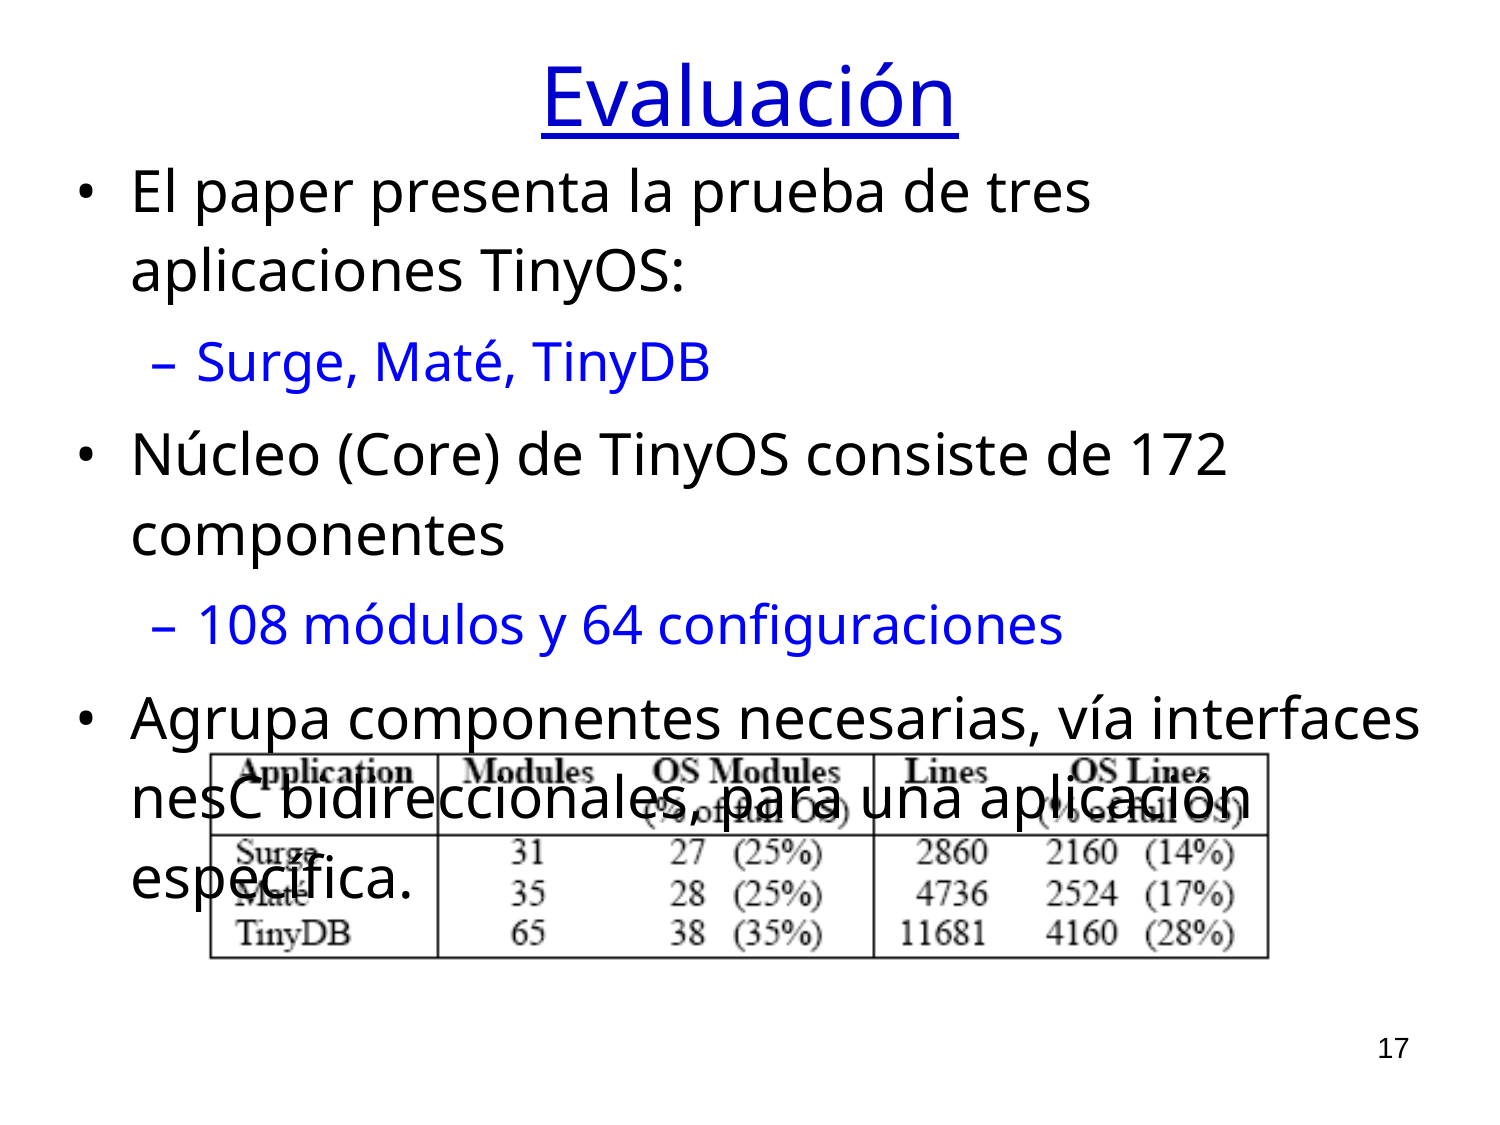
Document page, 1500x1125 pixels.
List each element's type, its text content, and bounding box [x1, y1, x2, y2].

picture [274, 729, 289, 735]
picture [237, 729, 252, 735]
picture [475, 729, 490, 735]
picture [509, 729, 526, 735]
picture [903, 729, 918, 735]
picture [1111, 729, 1126, 735]
picture [307, 729, 322, 735]
picture [187, 735, 193, 748]
picture [975, 729, 990, 735]
list El paper presenta la prueba de tres aplicaciones TinyOS: Surge, Maté, TinyDB Núcleo (Core) de TinyOS consiste de 172 componentes 108 módulos y 64 configuraciones Agrupa componentes necesarias, vía interfaces nesC bidireccionales, para una aplicación específica. [74, 149, 1425, 729]
picture [187, 729, 1300, 992]
picture [384, 729, 401, 735]
title Evaluación [74, 30, 1425, 149]
